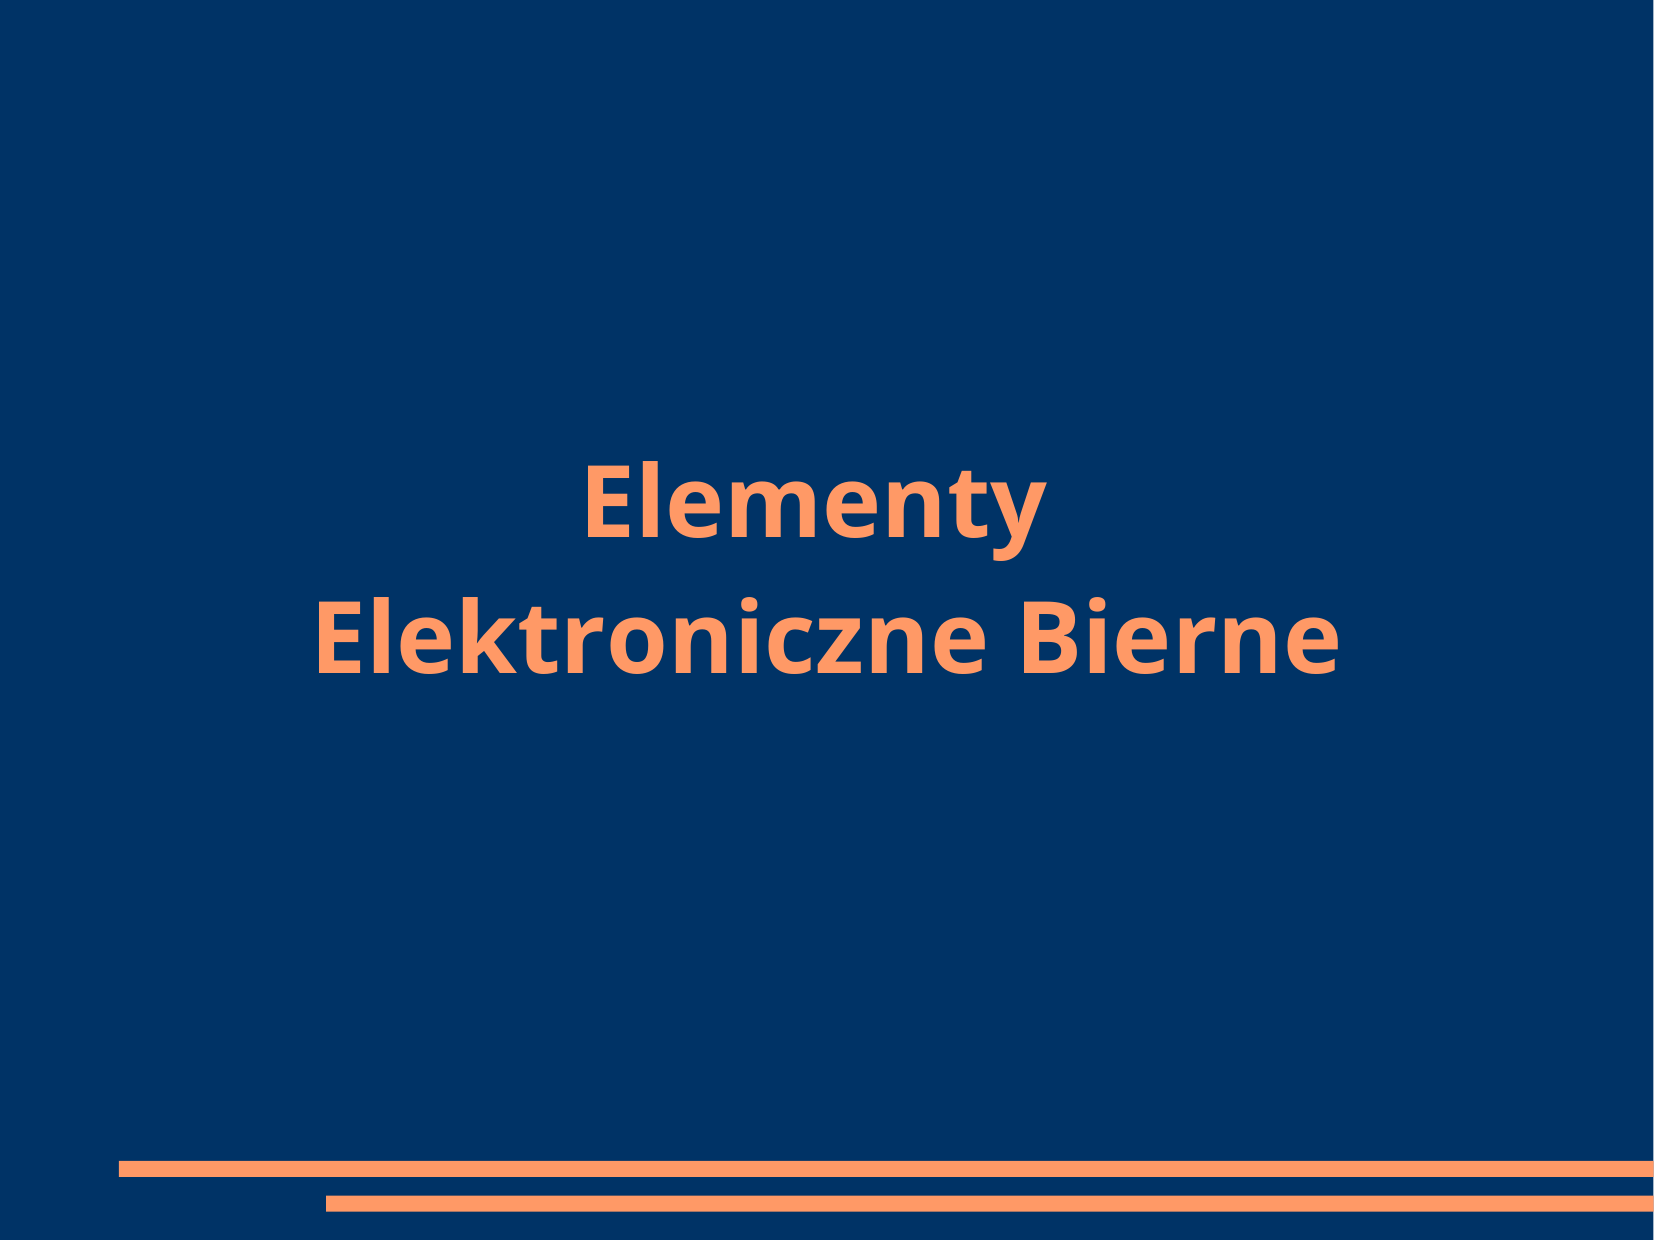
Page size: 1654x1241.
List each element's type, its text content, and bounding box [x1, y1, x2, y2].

title Elementy Elektroniczne Bierne [0, 106, 1654, 1028]
